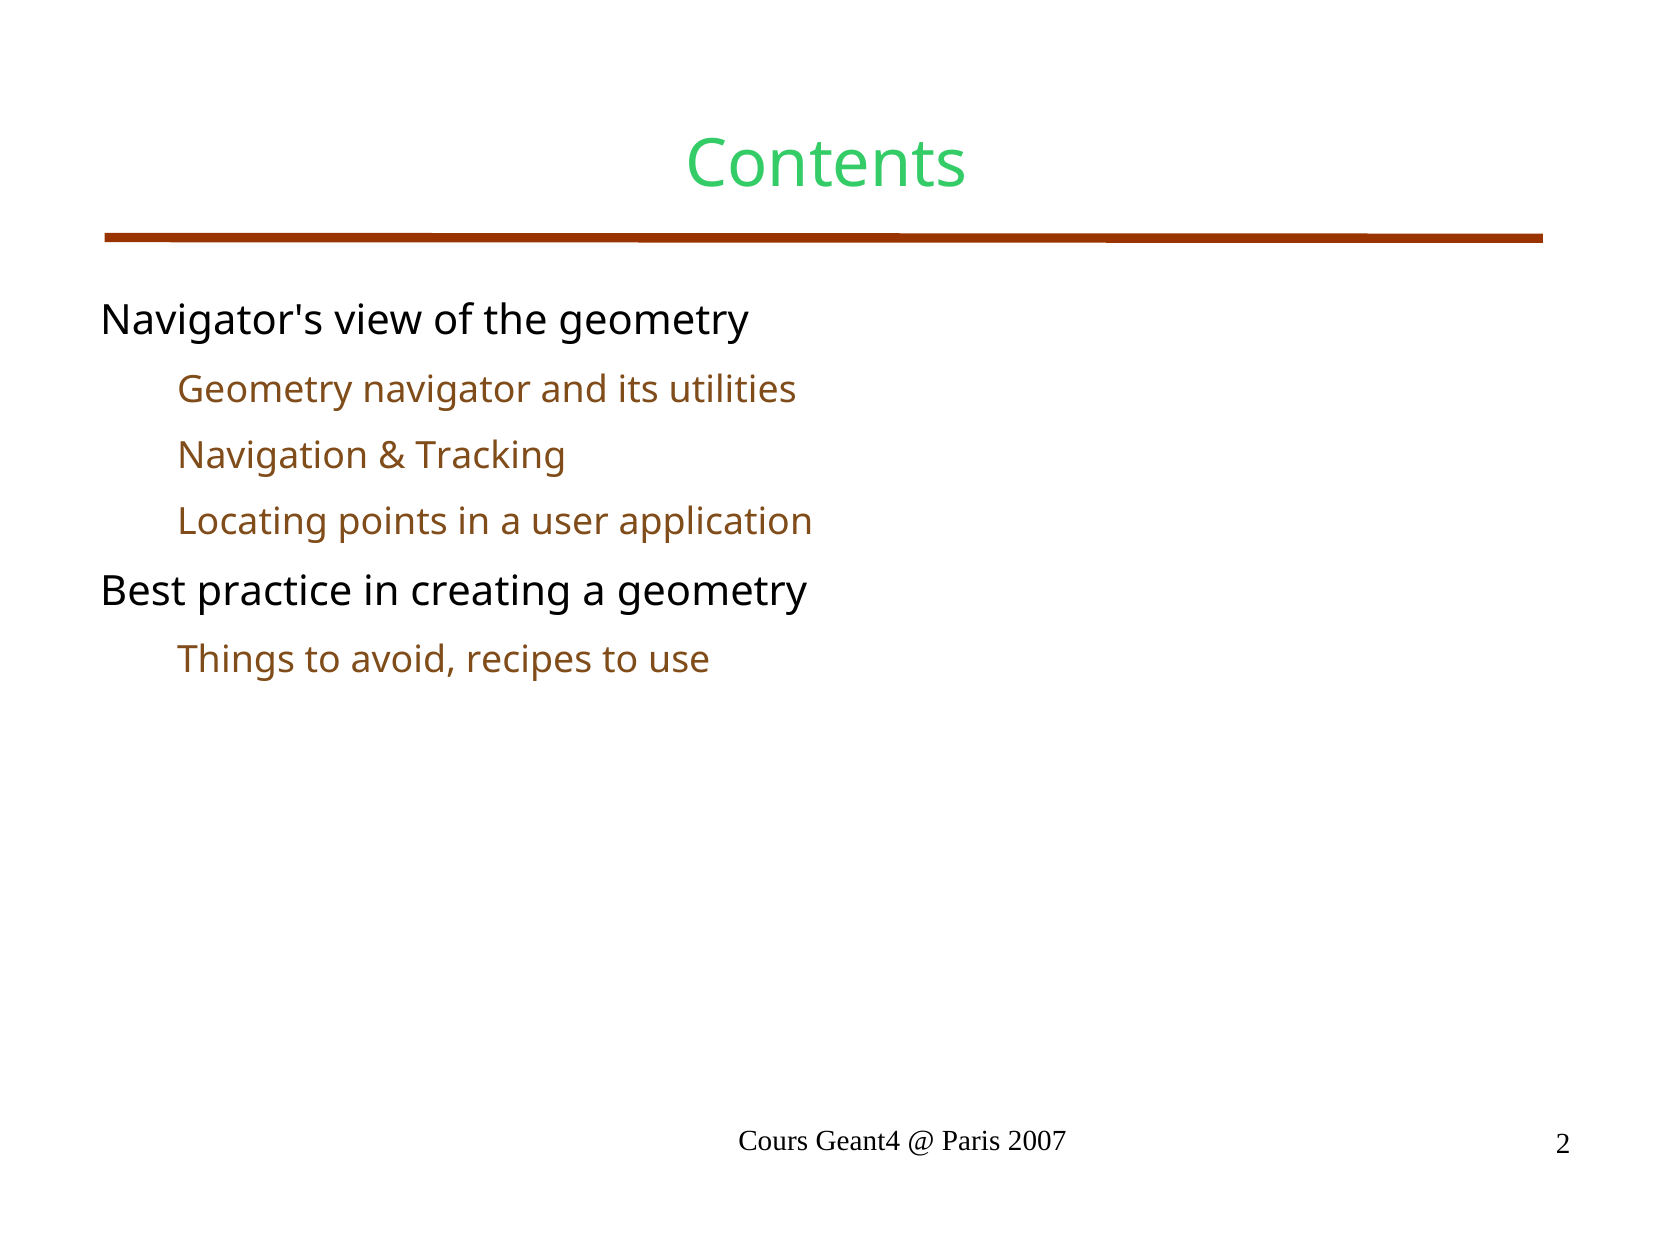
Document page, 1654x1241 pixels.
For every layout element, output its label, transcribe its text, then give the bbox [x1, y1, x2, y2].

title Contents [82, 49, 1571, 257]
list Navigator's view of the geometry Geometry navigator and its utilities Navigation & Tracking Locating points in a user application Best practice in creating a geometry Things to avoid, recipes to use [82, 290, 1571, 1109]
